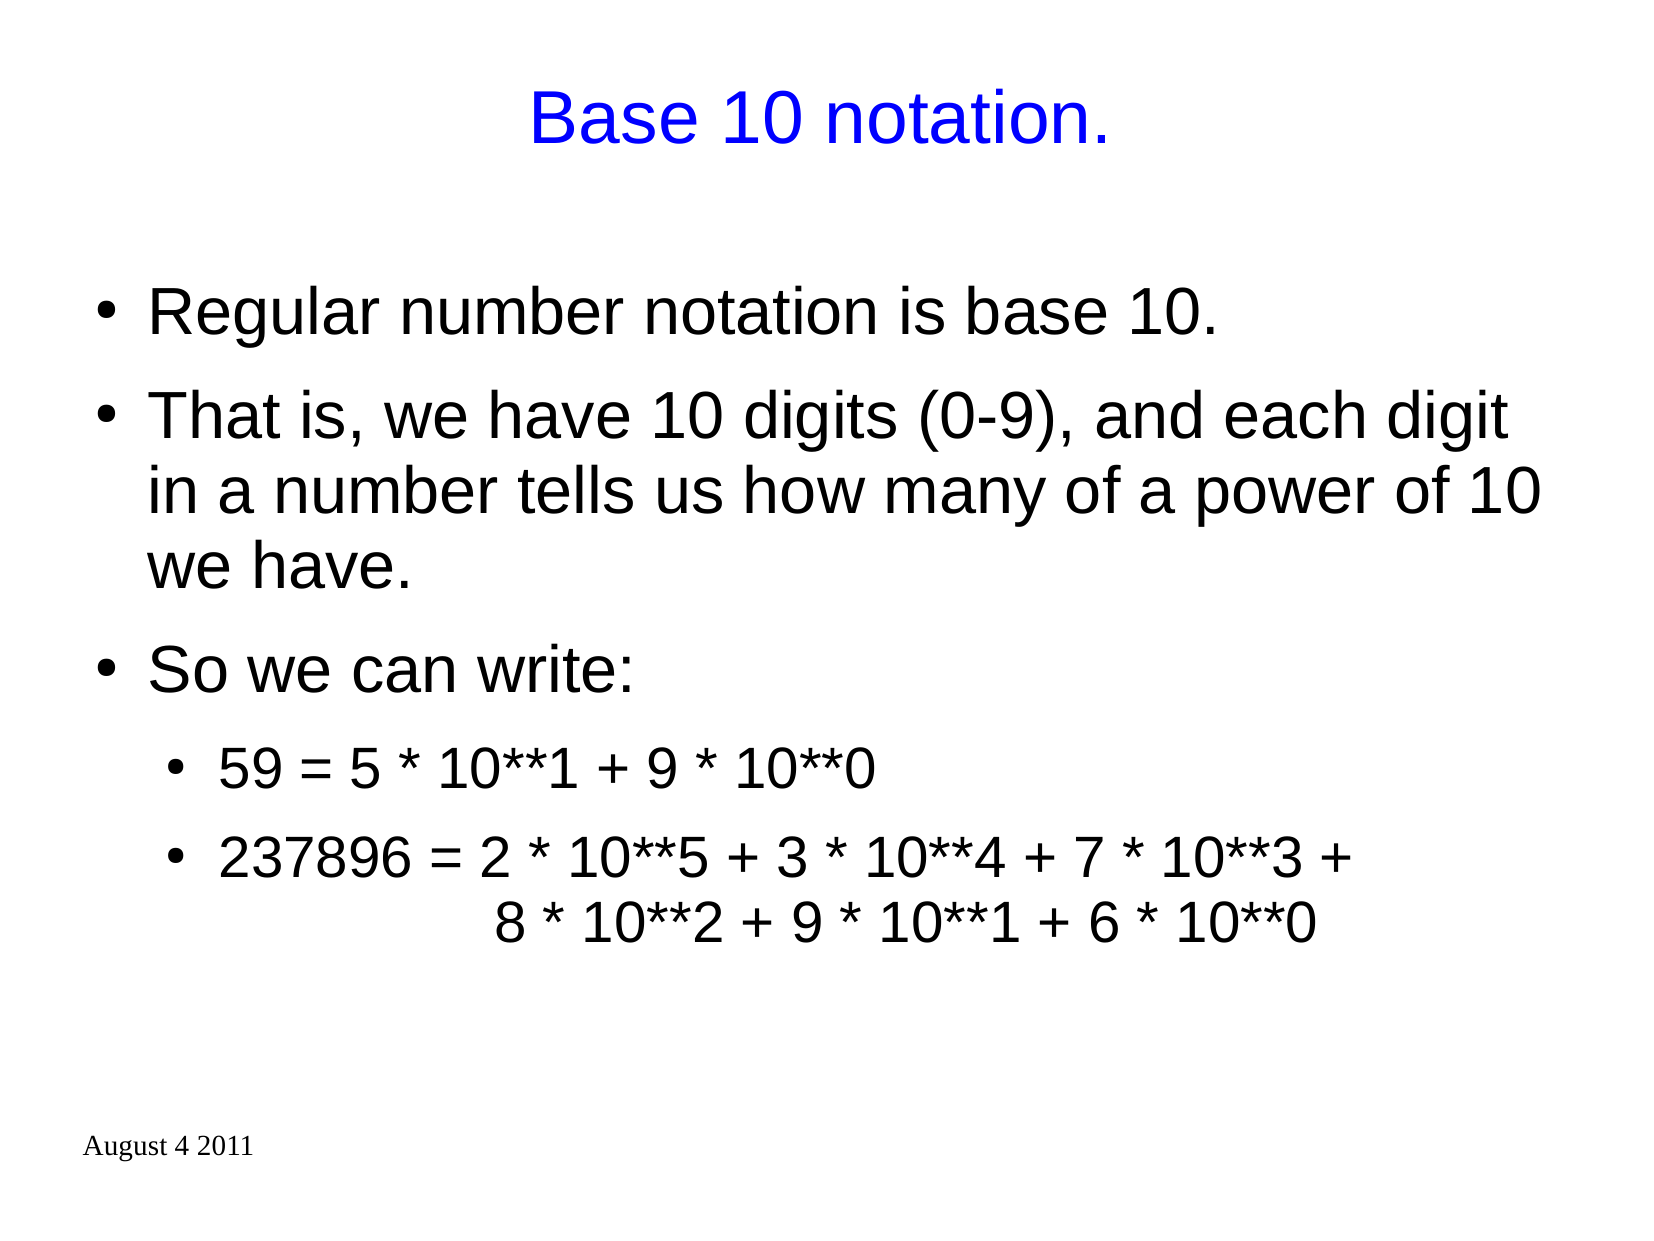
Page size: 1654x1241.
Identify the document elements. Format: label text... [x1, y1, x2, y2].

title Base 10 notation. [76, 58, 1565, 178]
list Regular number notation is base 10. That is, we have 10 digits (0-9), and each digit in a number tells us how many of a power of 10 we have. So we can write: 59 = 5 * 10**1 + 9 * 10**0 237896 = 2 * 10**5 + 3 * 10**4 + 7 * 10**3 + 8 * 10**2 + 9 * 10**1 + 6 * 10**0 [76, 274, 1565, 1093]
